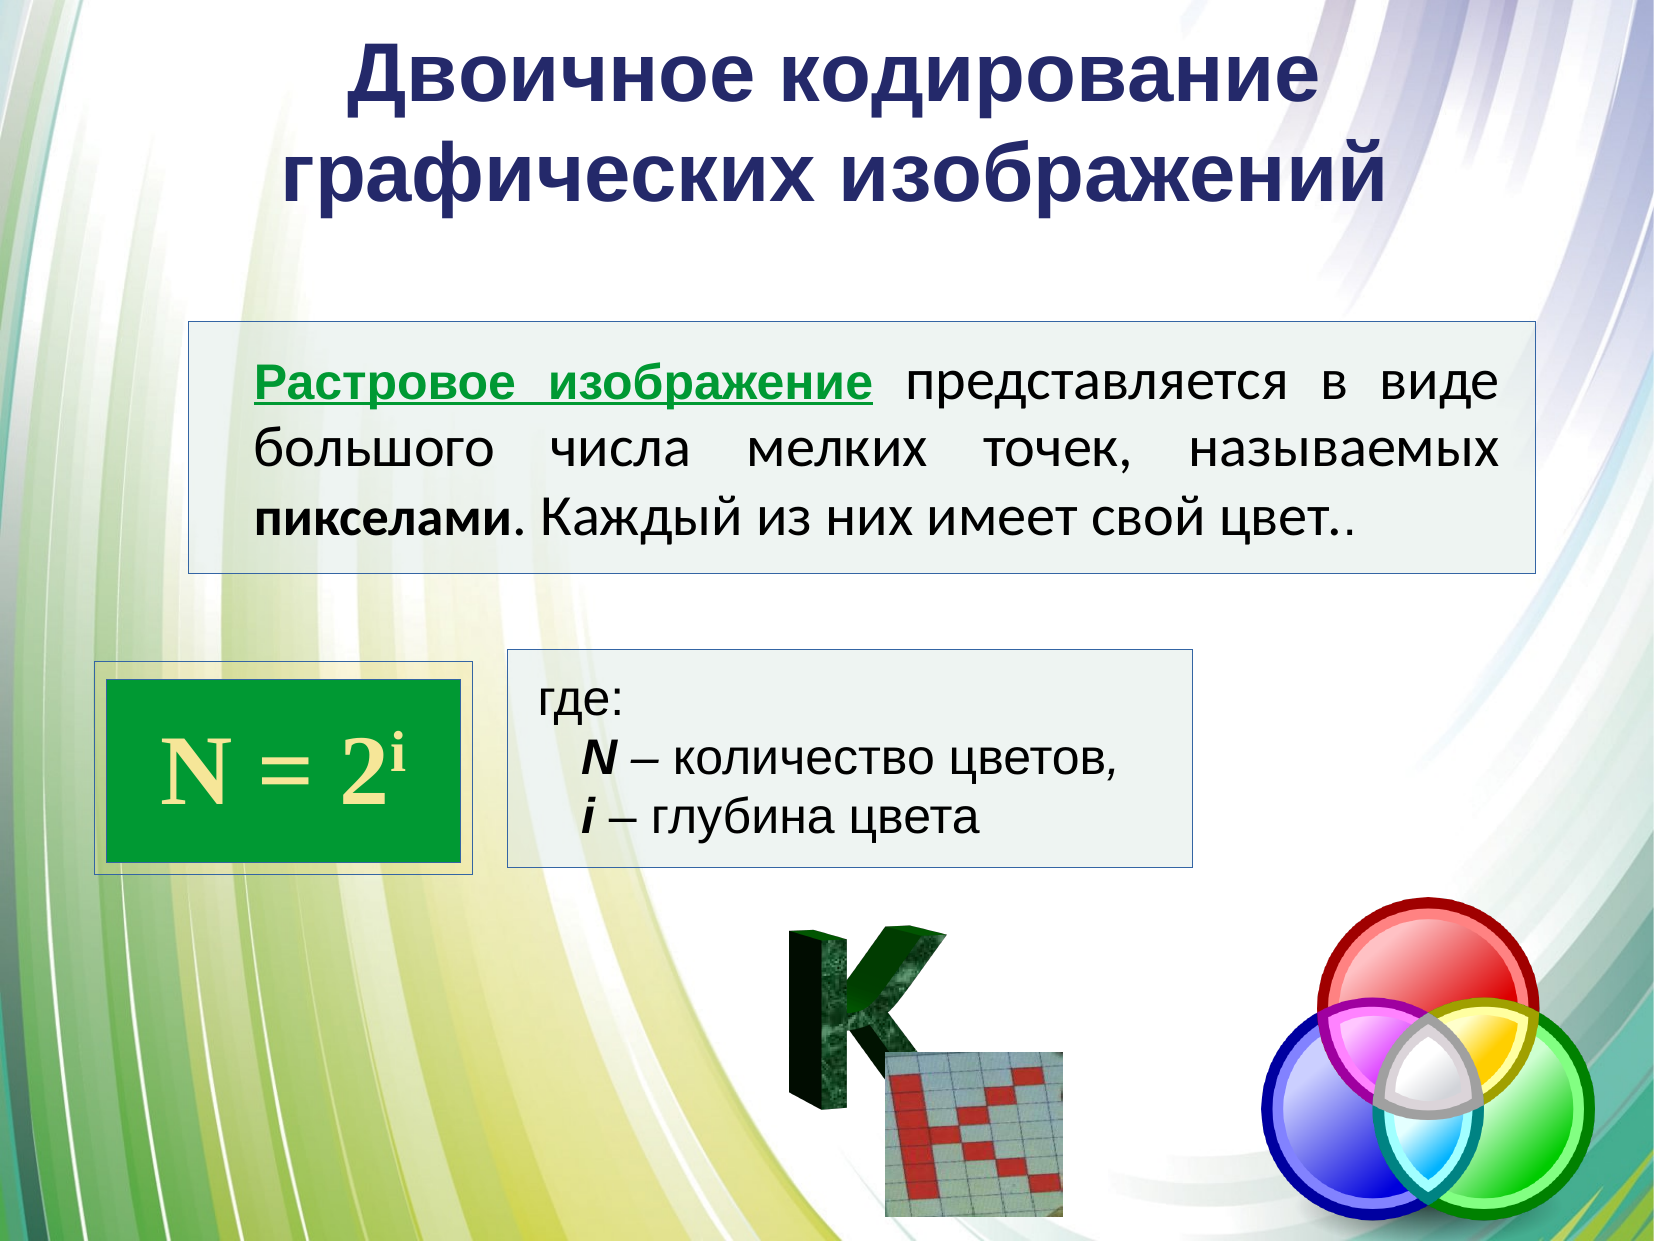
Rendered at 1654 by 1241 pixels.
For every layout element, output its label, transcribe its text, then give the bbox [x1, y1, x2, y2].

text_box N = 2i [106, 679, 461, 863]
picture [0, 0, 1654, 1241]
text_box Растровое изображение представляется в виде большого числа мелких точек, называемых пикселами. Каждый из них имеет свой цвет.. [188, 321, 1536, 574]
text_box [94, 661, 473, 875]
text_box где: N – количество цветов, i – глубина цвета [507, 649, 1193, 868]
text_box Двоичное кодирование графических изображений [265, 53, 1577, 184]
